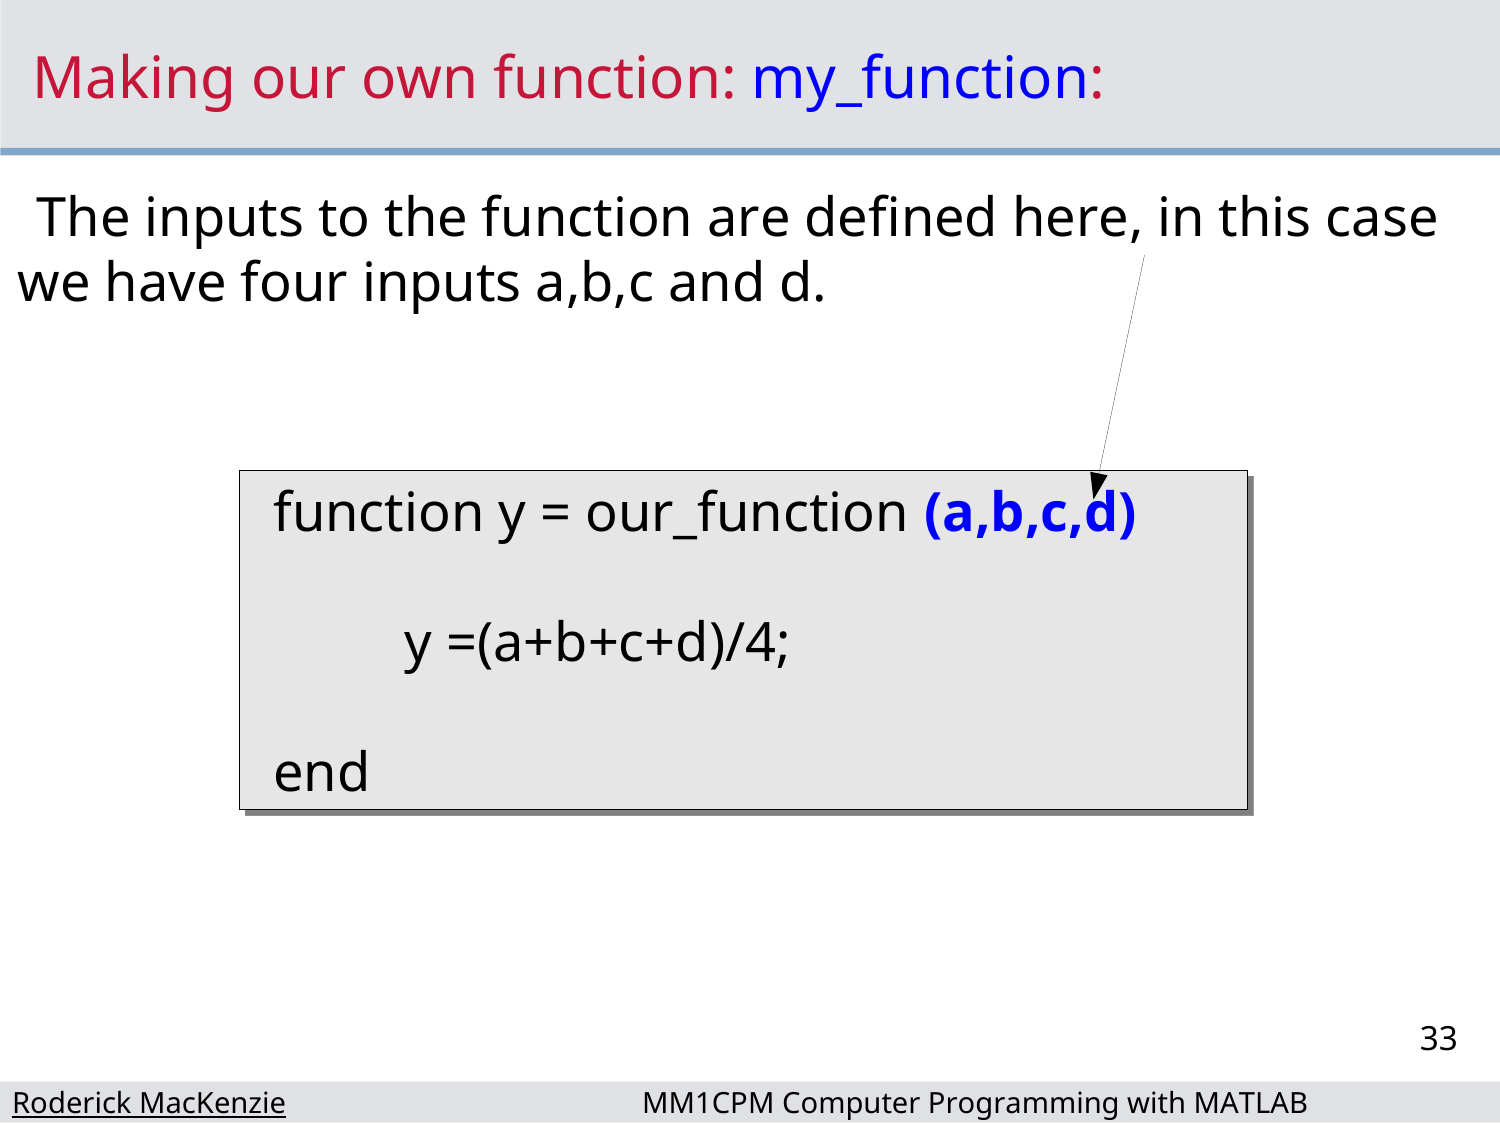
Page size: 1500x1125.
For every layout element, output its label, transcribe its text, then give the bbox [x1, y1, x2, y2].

text_box <number> [1405, 1010, 1500, 1081]
title Making our own function: my_function: [17, 23, 1445, 128]
text_box The inputs to the function are defined here, in this case we have four inputs a,b,c and d. [2, 174, 1475, 320]
text_box function y = our_function (a,b,c,d) y =(a+b+c+d)/4; end [239, 470, 1248, 810]
